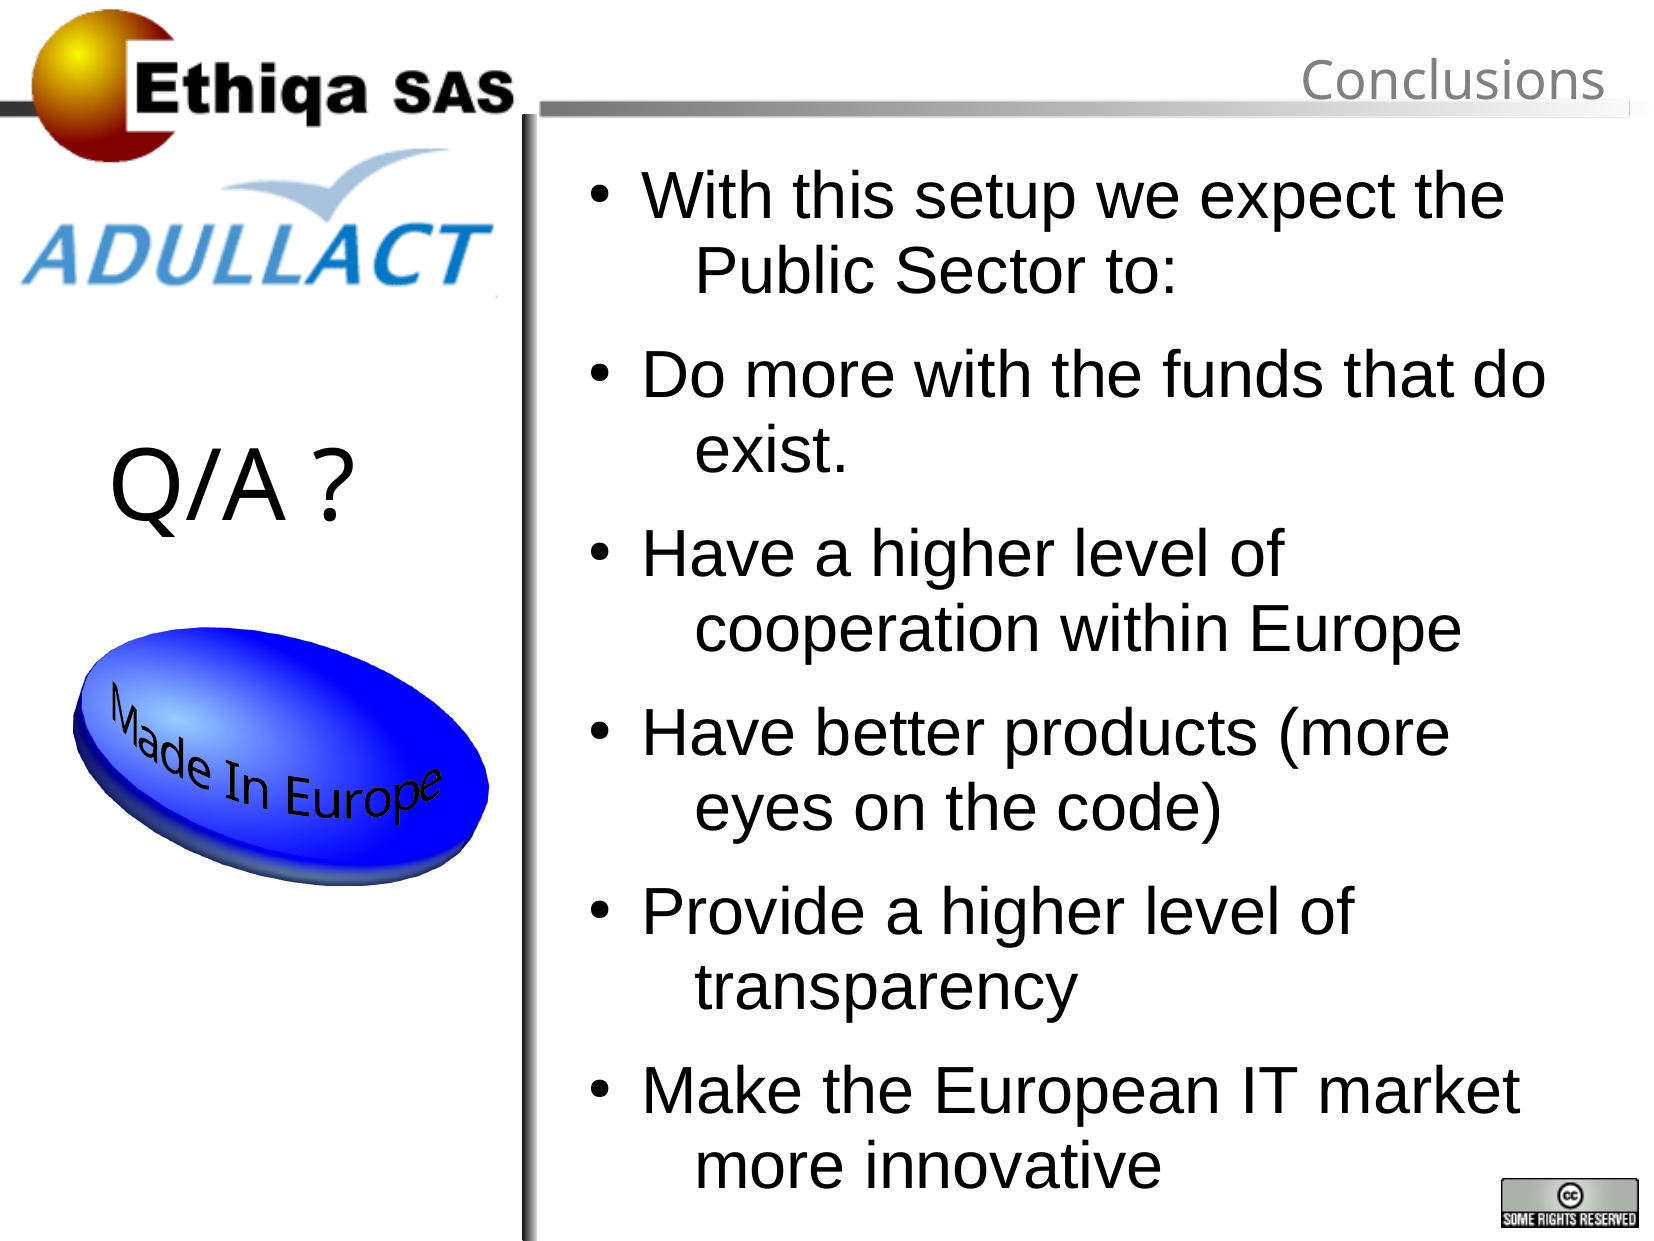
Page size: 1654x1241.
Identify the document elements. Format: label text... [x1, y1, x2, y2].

text_box Q/A ? [107, 413, 391, 555]
picture [1501, 1178, 1639, 1228]
list With this setup we expect the Public Sector to: Do more with the funds that do exist. Have a higher level of cooperation within Europe Have better products (more eyes on the code) Provide a higher level of transparency Make the European IT market more innovative [552, 158, 1593, 1203]
picture [0, 5, 1654, 298]
title Conclusions [353, 20, 1608, 136]
